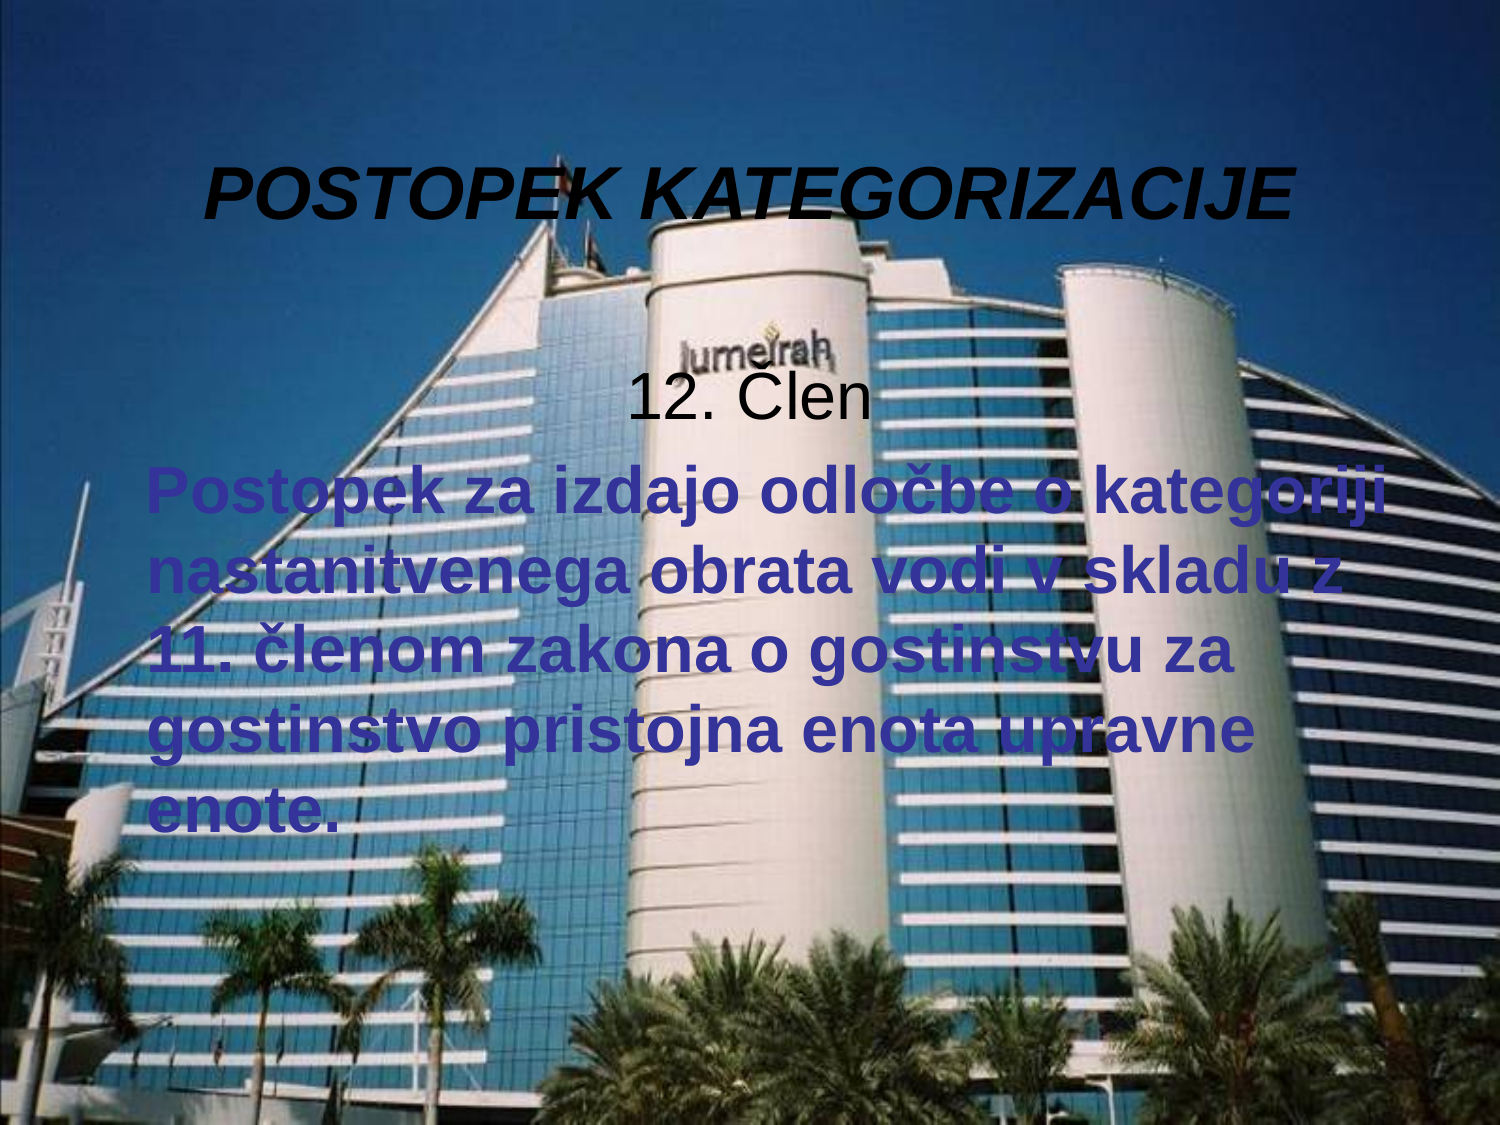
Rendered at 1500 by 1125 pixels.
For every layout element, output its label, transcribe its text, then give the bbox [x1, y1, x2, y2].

list POSTOPEK KATEGORIZACIJE 12. Člen Postopek za izdajo odločbe o kategoriji nastanitvenega obrata vodi v skladu z 11. členom zakona o gostinstvu za gostinstvo pristojna enota upravne enote. [75, 137, 1425, 1047]
picture [0, 0, 1500, 1125]
